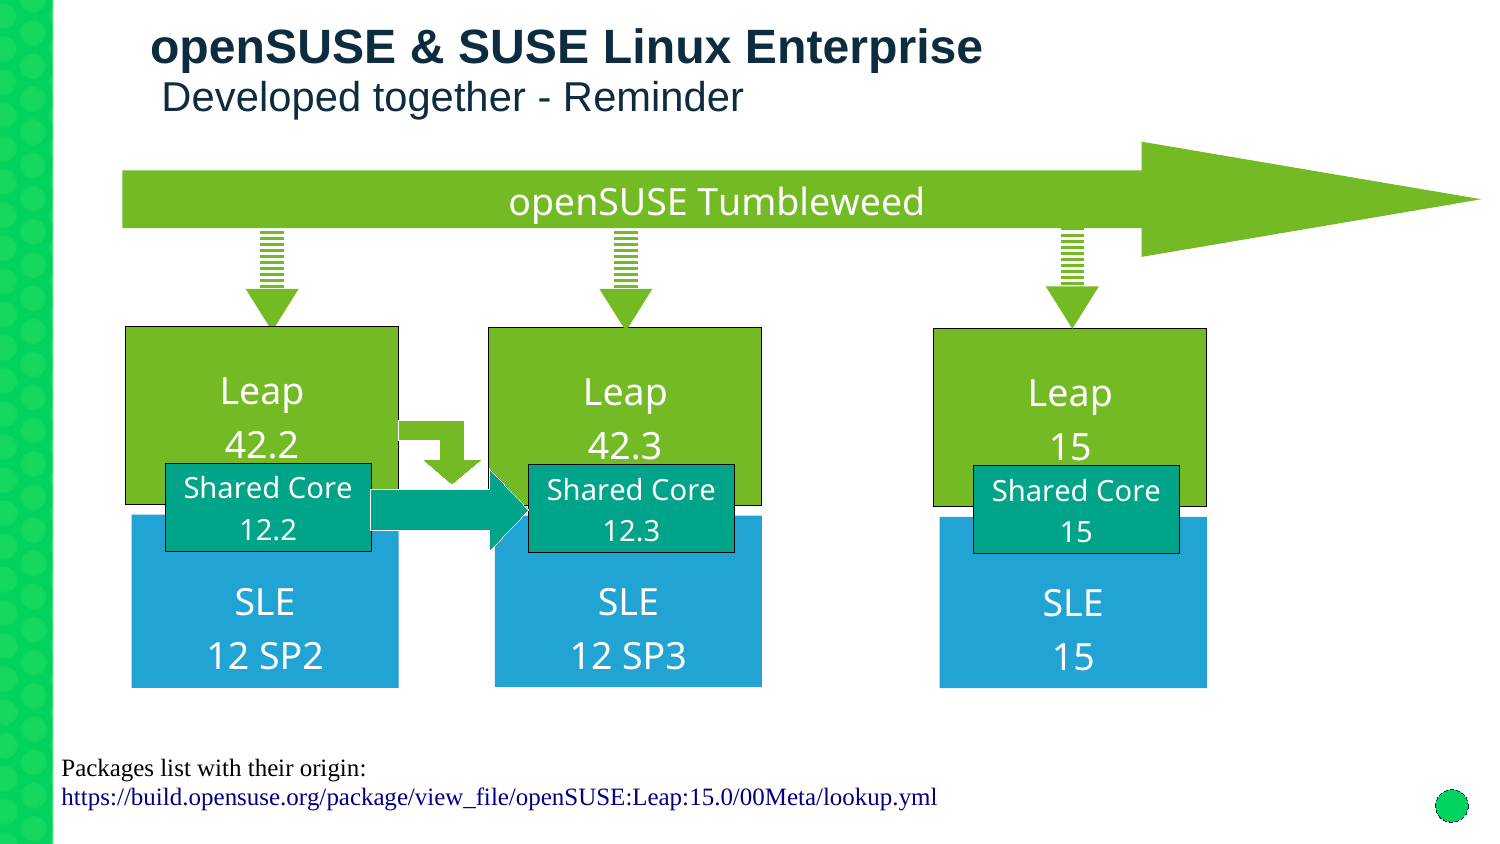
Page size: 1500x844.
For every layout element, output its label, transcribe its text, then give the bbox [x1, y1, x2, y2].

text_box SLE 12 SP3 [494, 515, 762, 687]
text_box SLE 12 SP2 [131, 514, 399, 688]
text_box openSUSE Tumbleweed [122, 141, 1482, 257]
text_box SLE 15 [939, 516, 1207, 689]
text_box [398, 420, 482, 485]
text_box Leap 42.2 [125, 326, 399, 505]
title openSUSE & SUSE Linux Enterprise Developed together - Reminder [135, 2, 1372, 138]
text_box Leap 42.3 [488, 327, 762, 506]
picture [0, 0, 69, 844]
text_box Shared Core 12.3 [528, 464, 735, 553]
text_box Leap 15 [933, 328, 1207, 507]
text_box Shared Core 12.2 [165, 463, 372, 552]
text_box Packages list with their origin: https://build.opensuse.org/package/view_file/openSUSE:Leap:15.0/00Meta/lookup.yml [61, 752, 940, 811]
text_box Shared Core 15 [973, 465, 1180, 554]
